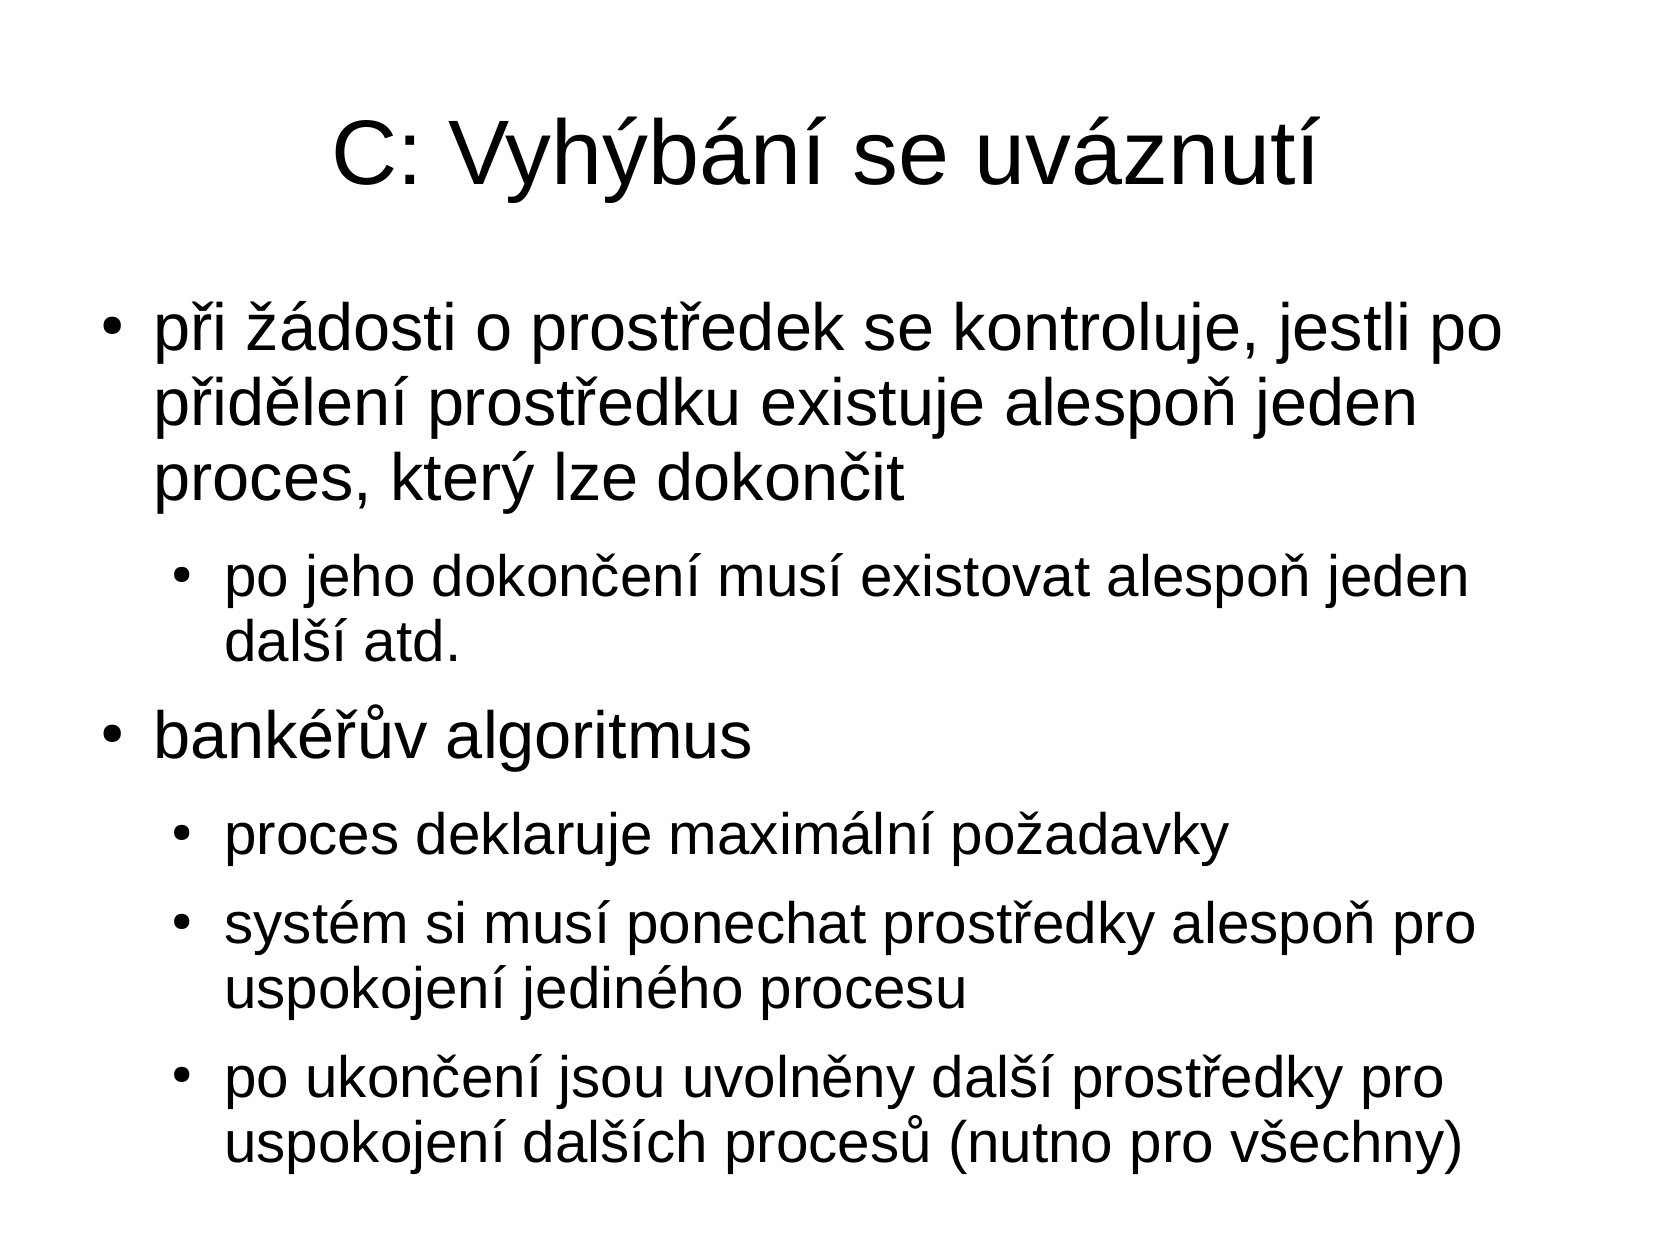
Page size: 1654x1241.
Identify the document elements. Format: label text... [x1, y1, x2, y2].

title C: Vyhýbání se uváznutí [82, 56, 1571, 250]
list při žádosti o prostředek se kontroluje, jestli po přidělení prostředku existuje alespoň jeden proces, který lze dokončit po jeho dokončení musí existovat alespoň jeden další atd. bankéřův algoritmus proces deklaruje maximální požadavky systém si musí ponechat prostředky alespoň pro uspokojení jediného procesu po ukončení jsou uvolněny další prostředky pro uspokojení dalších procesů (nutno pro všechny) [82, 290, 1571, 1173]
